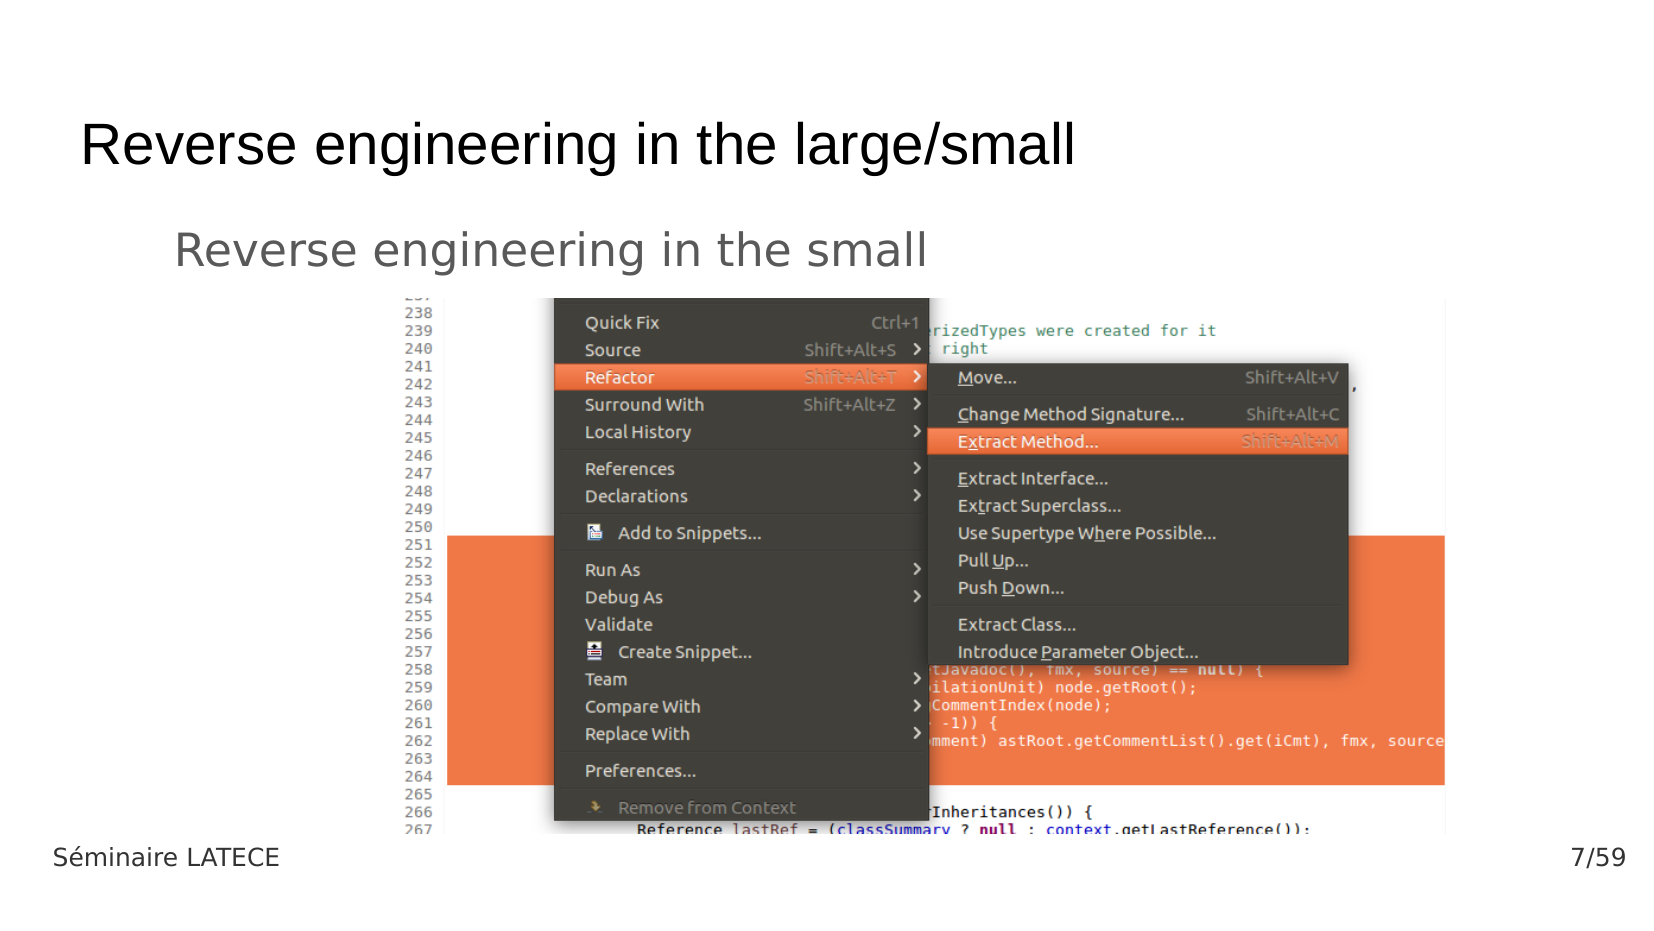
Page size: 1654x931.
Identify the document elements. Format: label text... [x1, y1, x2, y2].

picture [395, 298, 1446, 834]
list Reverse engineering in the small [157, 223, 1578, 797]
title Reverse engineering in the large/small [80, 97, 1479, 192]
